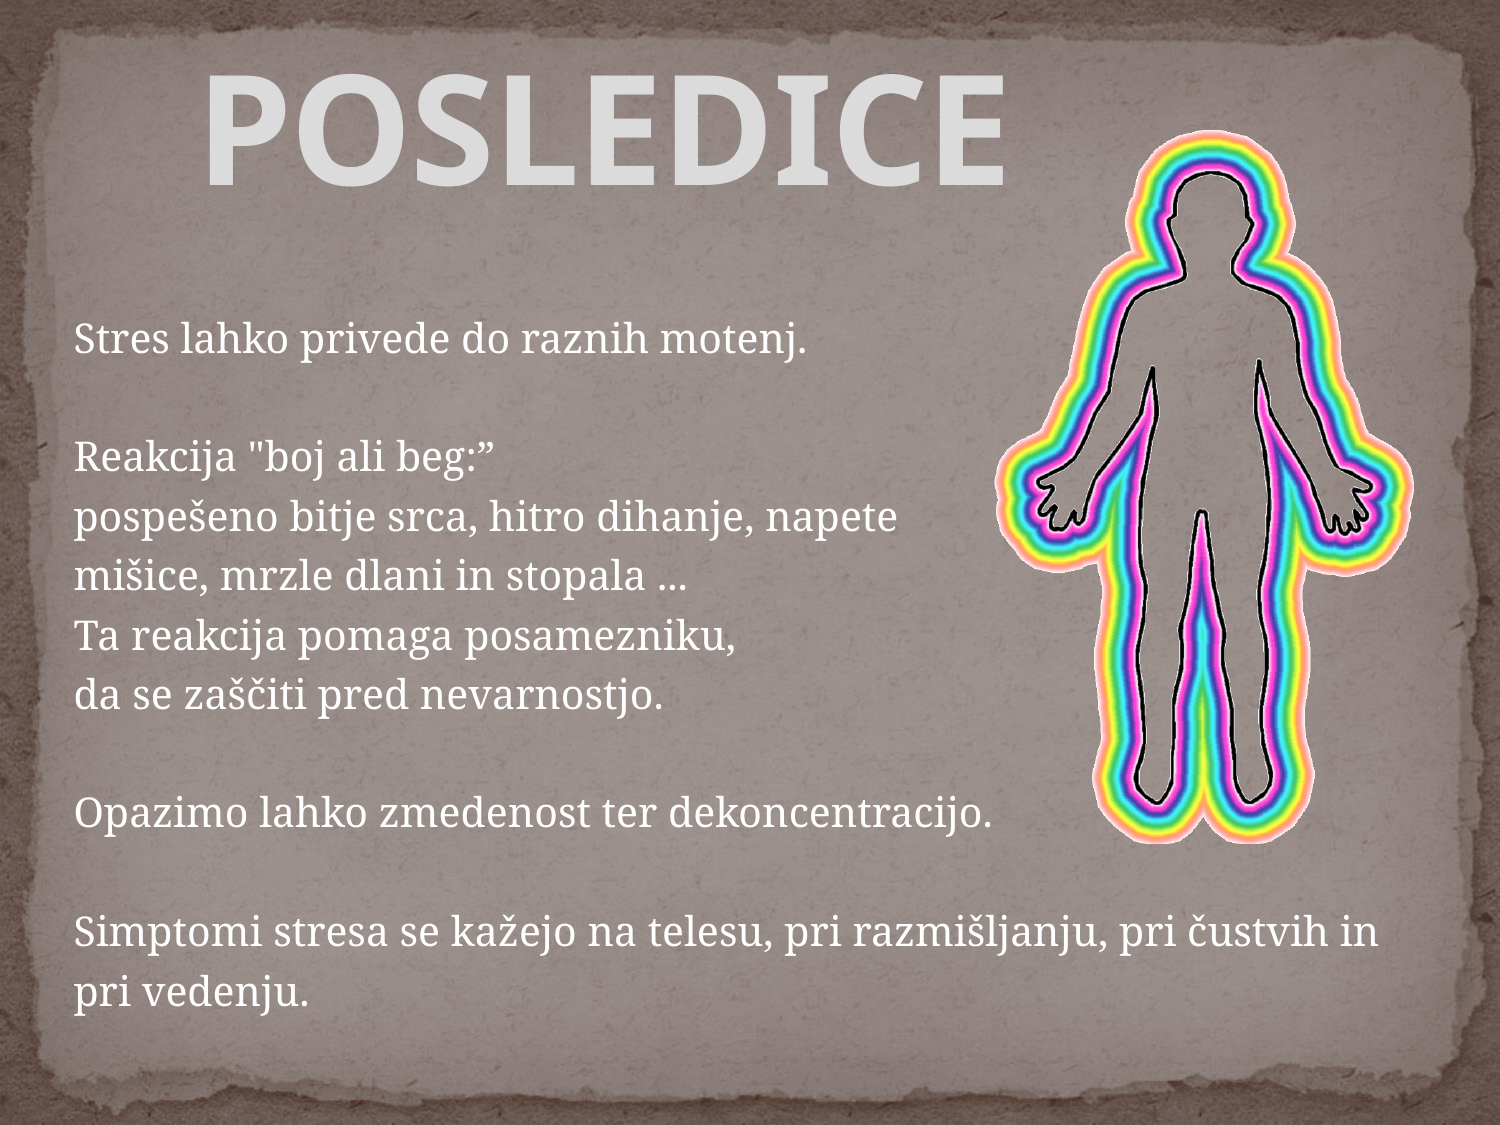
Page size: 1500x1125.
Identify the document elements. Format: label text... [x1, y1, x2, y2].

list Stres lahko privede do raznih motenj. Reakcija "boj ali beg:” pospešeno bitje srca, hitro dihanje, napete mišice, mrzle dlani in stopala ... Ta reakcija pomaga posamezniku, da se zaščiti pred nevarnostjo. Opazimo lahko zmedenost ter dekoncentracijo. Simptomi stresa se kažejo na telesu, pri razmišljanju, pri čustvih in pri vedenju. [58, 304, 1409, 1055]
title POSLEDICE [0, 23, 1280, 224]
picture [0, 0, 1500, 1125]
